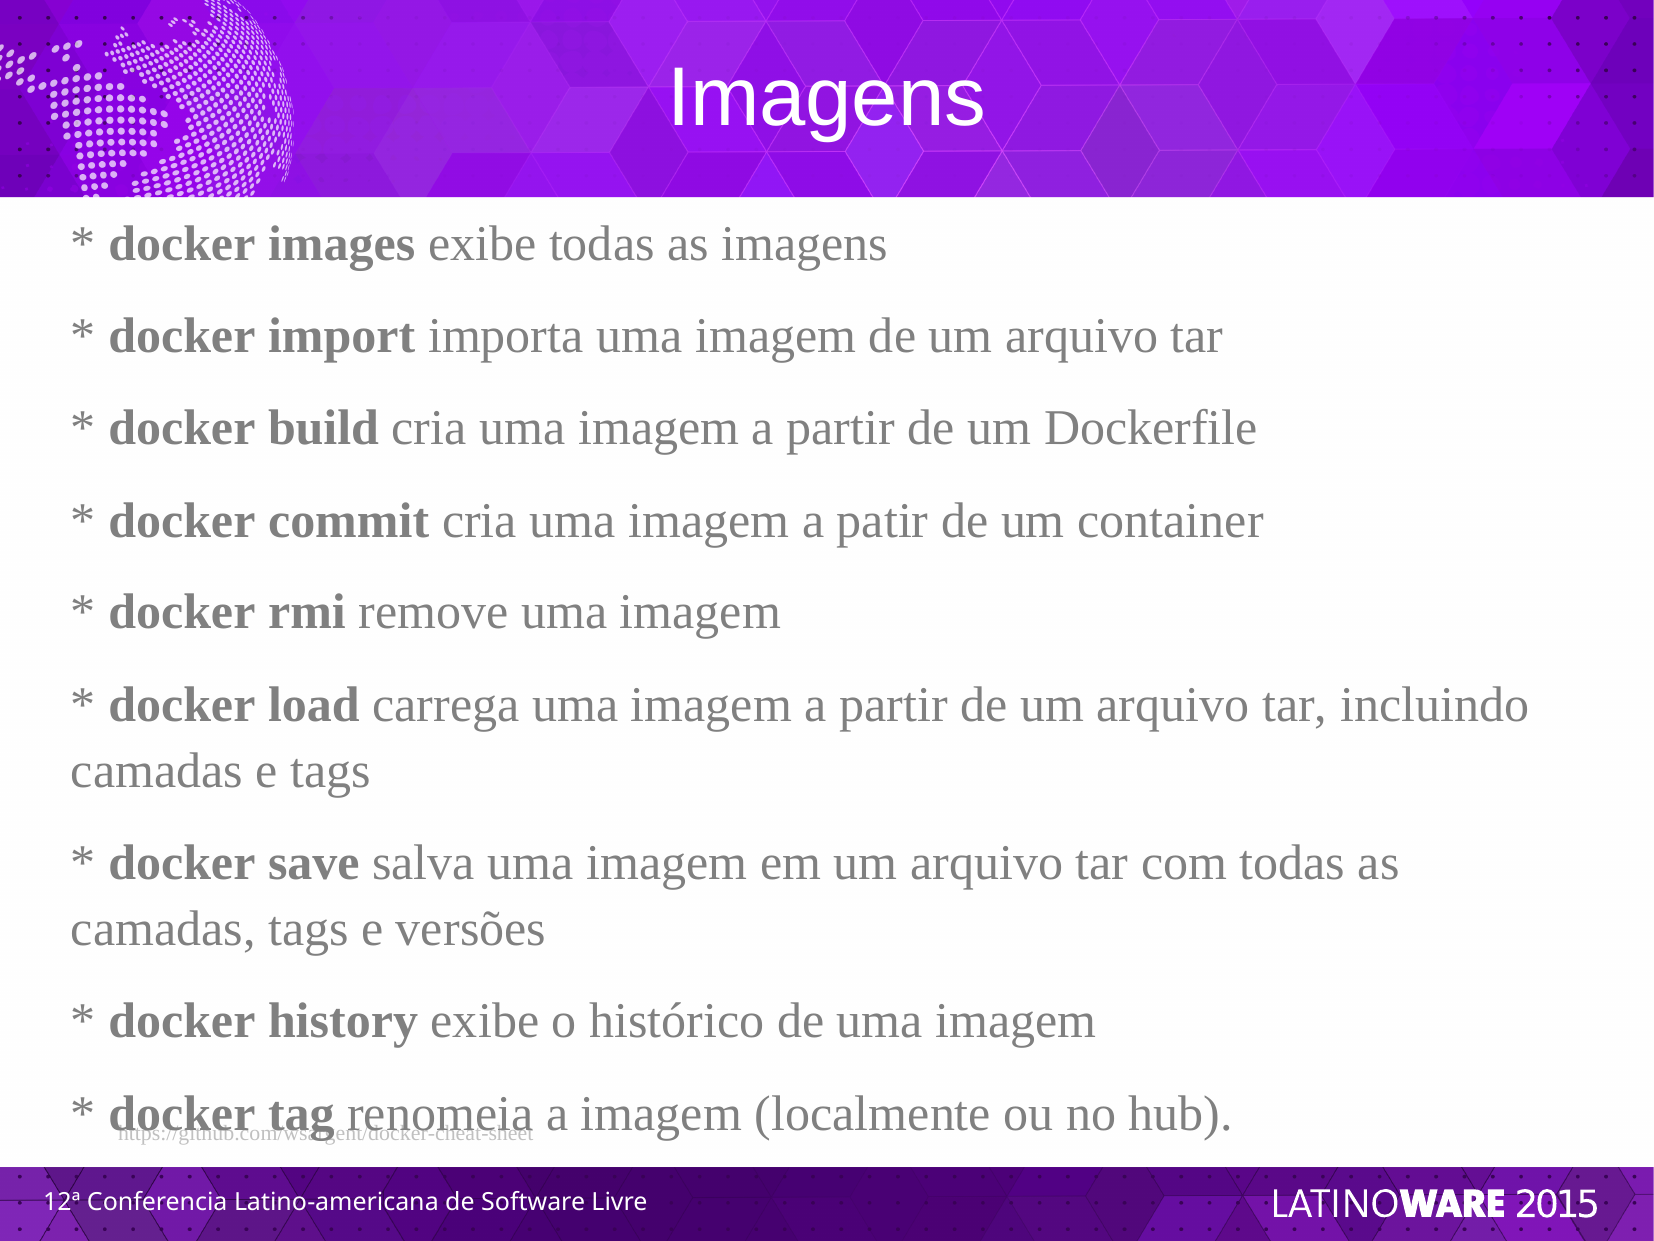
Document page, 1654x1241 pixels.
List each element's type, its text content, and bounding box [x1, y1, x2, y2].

picture [0, 0, 1654, 1241]
text_box Imagens [183, 43, 1471, 152]
text_box * docker images exibe todas as imagens * docker import importa uma imagem de um arquivo tar * docker build cria uma imagem a partir de um Dockerfile * docker commit cria uma imagem a patir de um container * docker rmi remove uma imagem * docker load carrega uma imagem a partir de um arquivo tar, incluindo camadas e tags * docker save salva uma imagem em um arquivo tar com todas as camadas, tags e versões * docker history exibe o histórico de uma imagem * docker tag renomeia a imagem (localmente ou no hub). [70, 205, 1560, 1222]
text_box 12ª Conferencia Latino-americana de Software Livre [28, 1176, 1127, 1234]
